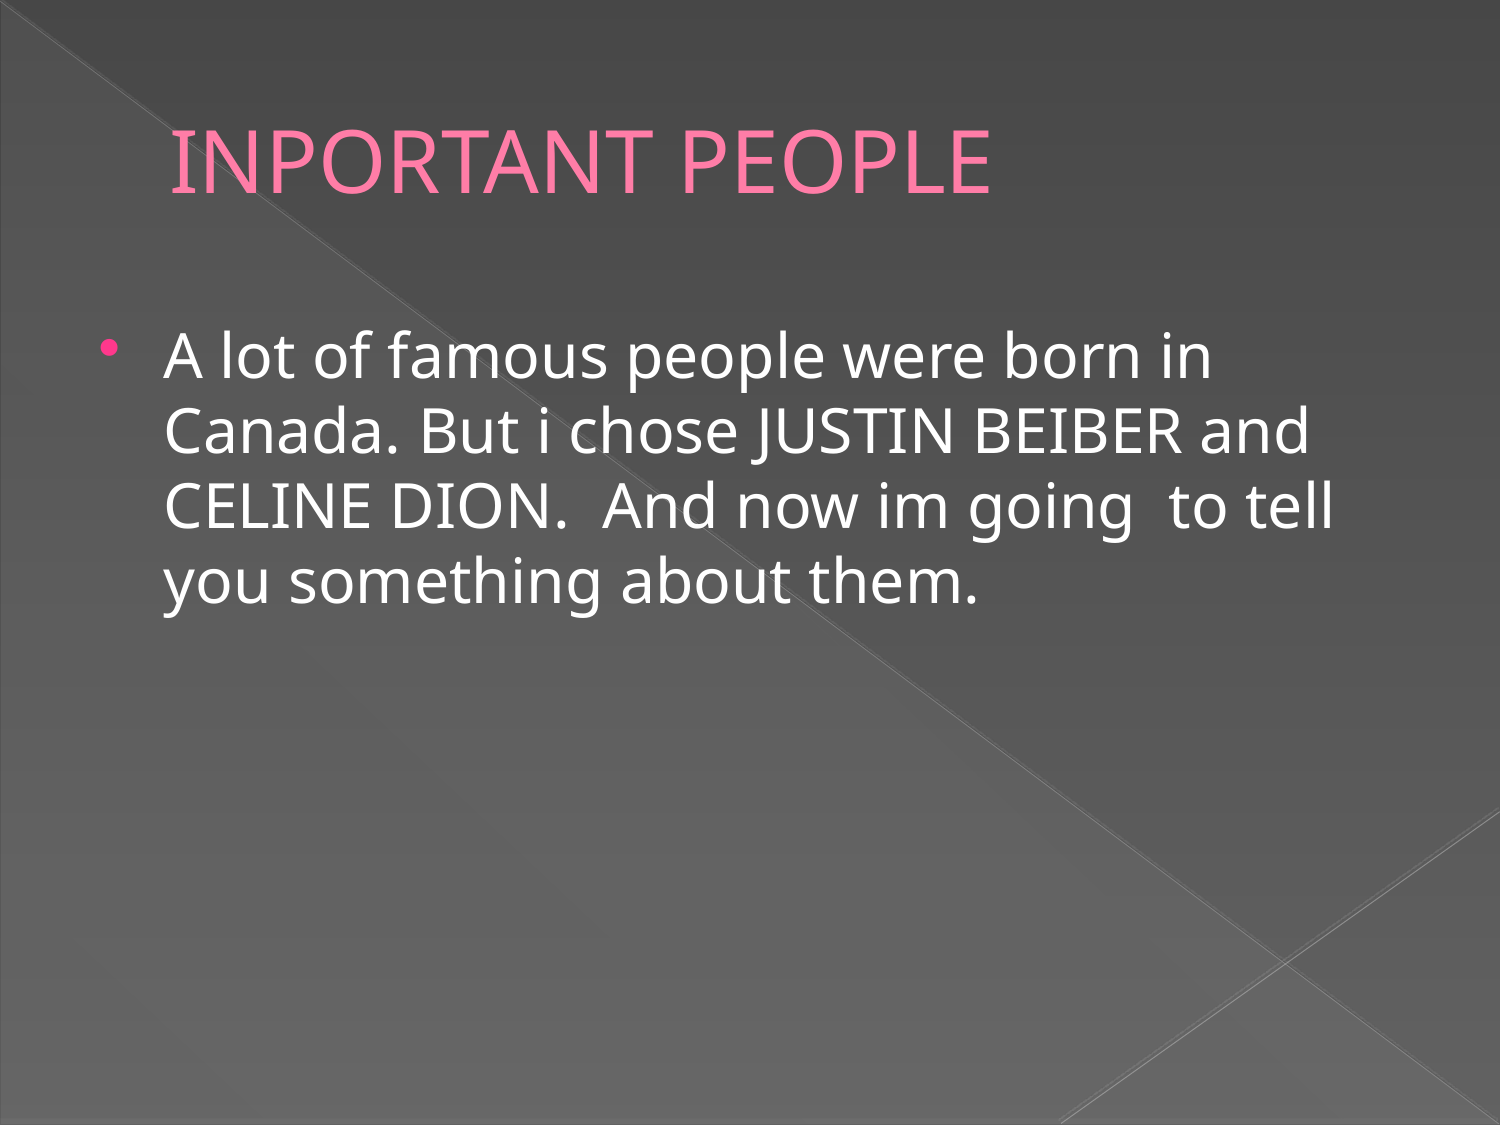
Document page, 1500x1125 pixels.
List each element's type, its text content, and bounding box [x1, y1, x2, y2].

list A lot of famous people were born in Canada. But i chose JUSTIN BEIBER and CELINE DION. And now im going to tell you something about them. [75, 308, 1425, 1059]
title INPORTANT PEOPLE [75, 43, 1425, 274]
